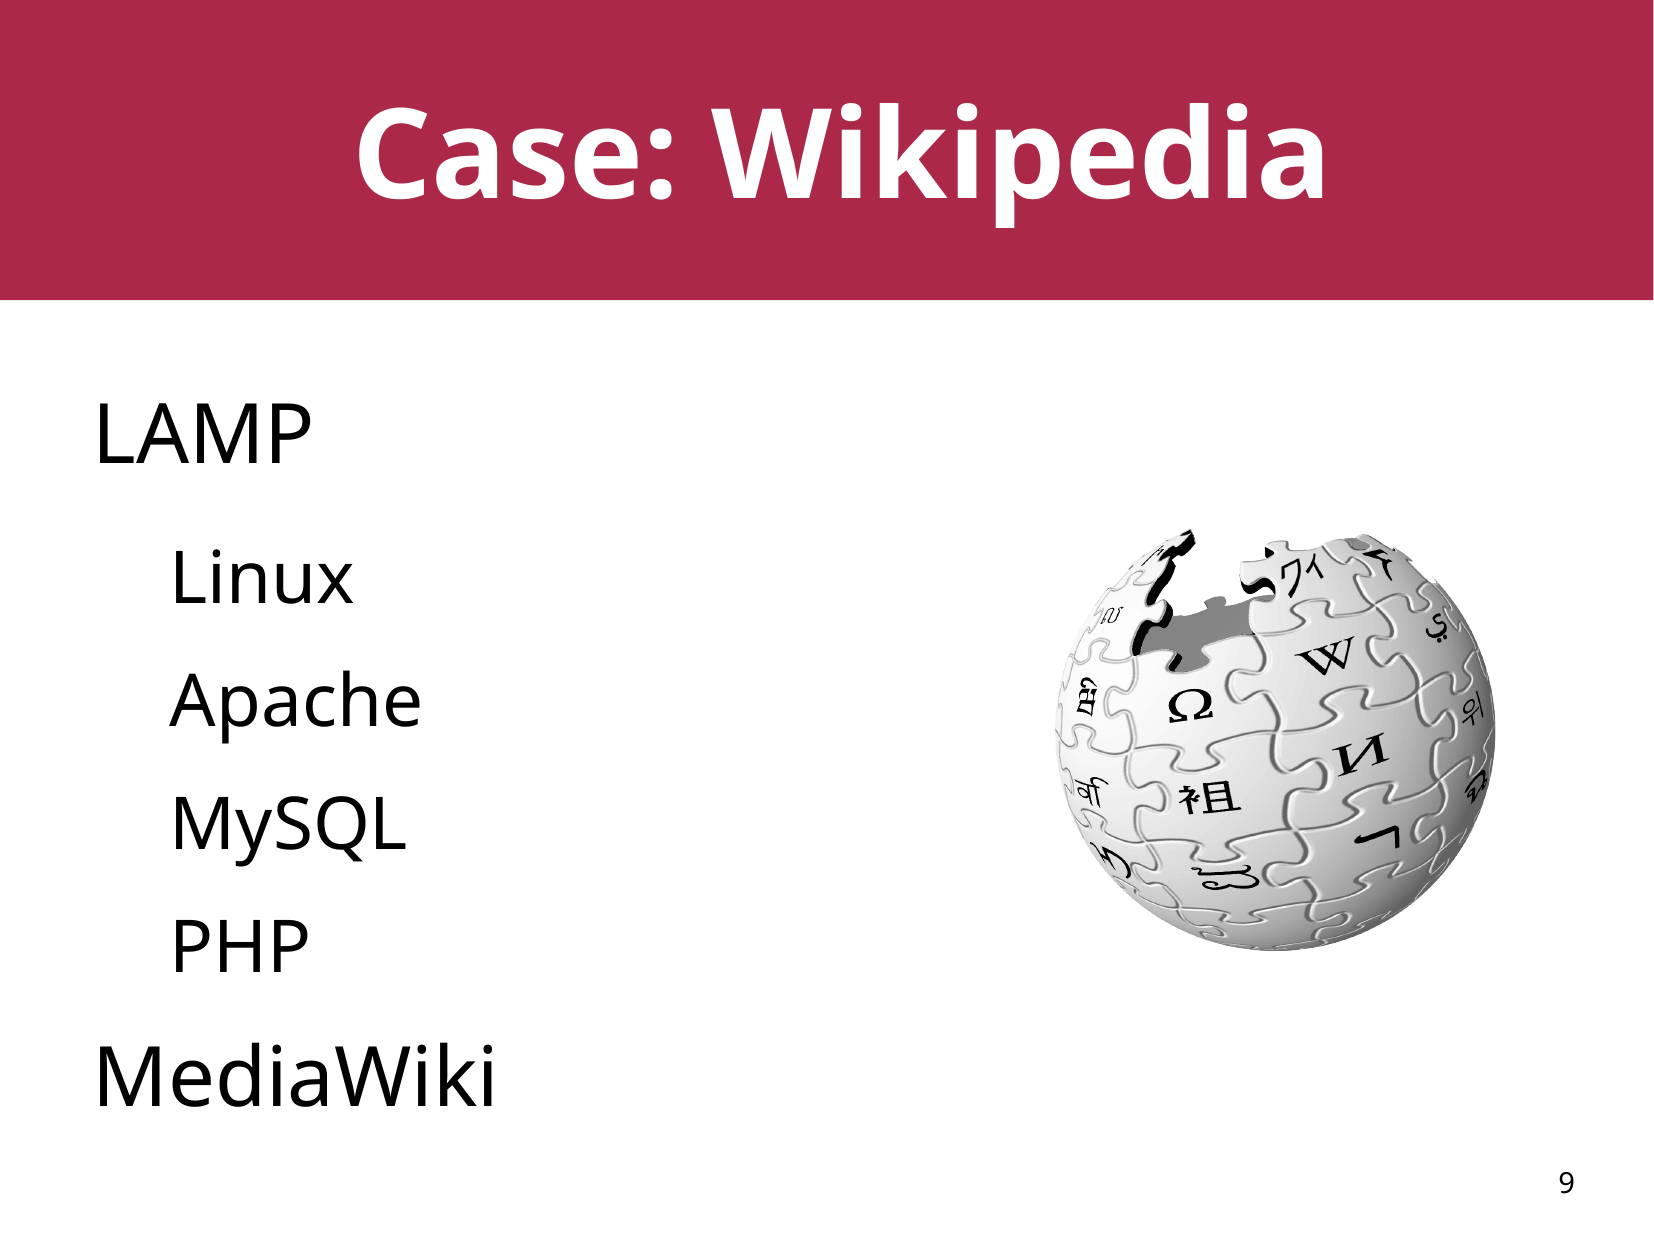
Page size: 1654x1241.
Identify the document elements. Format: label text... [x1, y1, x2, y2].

picture [1050, 524, 1501, 976]
list LAMP Linux Apache MySQL PHP MediaWiki [75, 375, 807, 1126]
title Case: Wikipedia [75, 0, 1576, 301]
